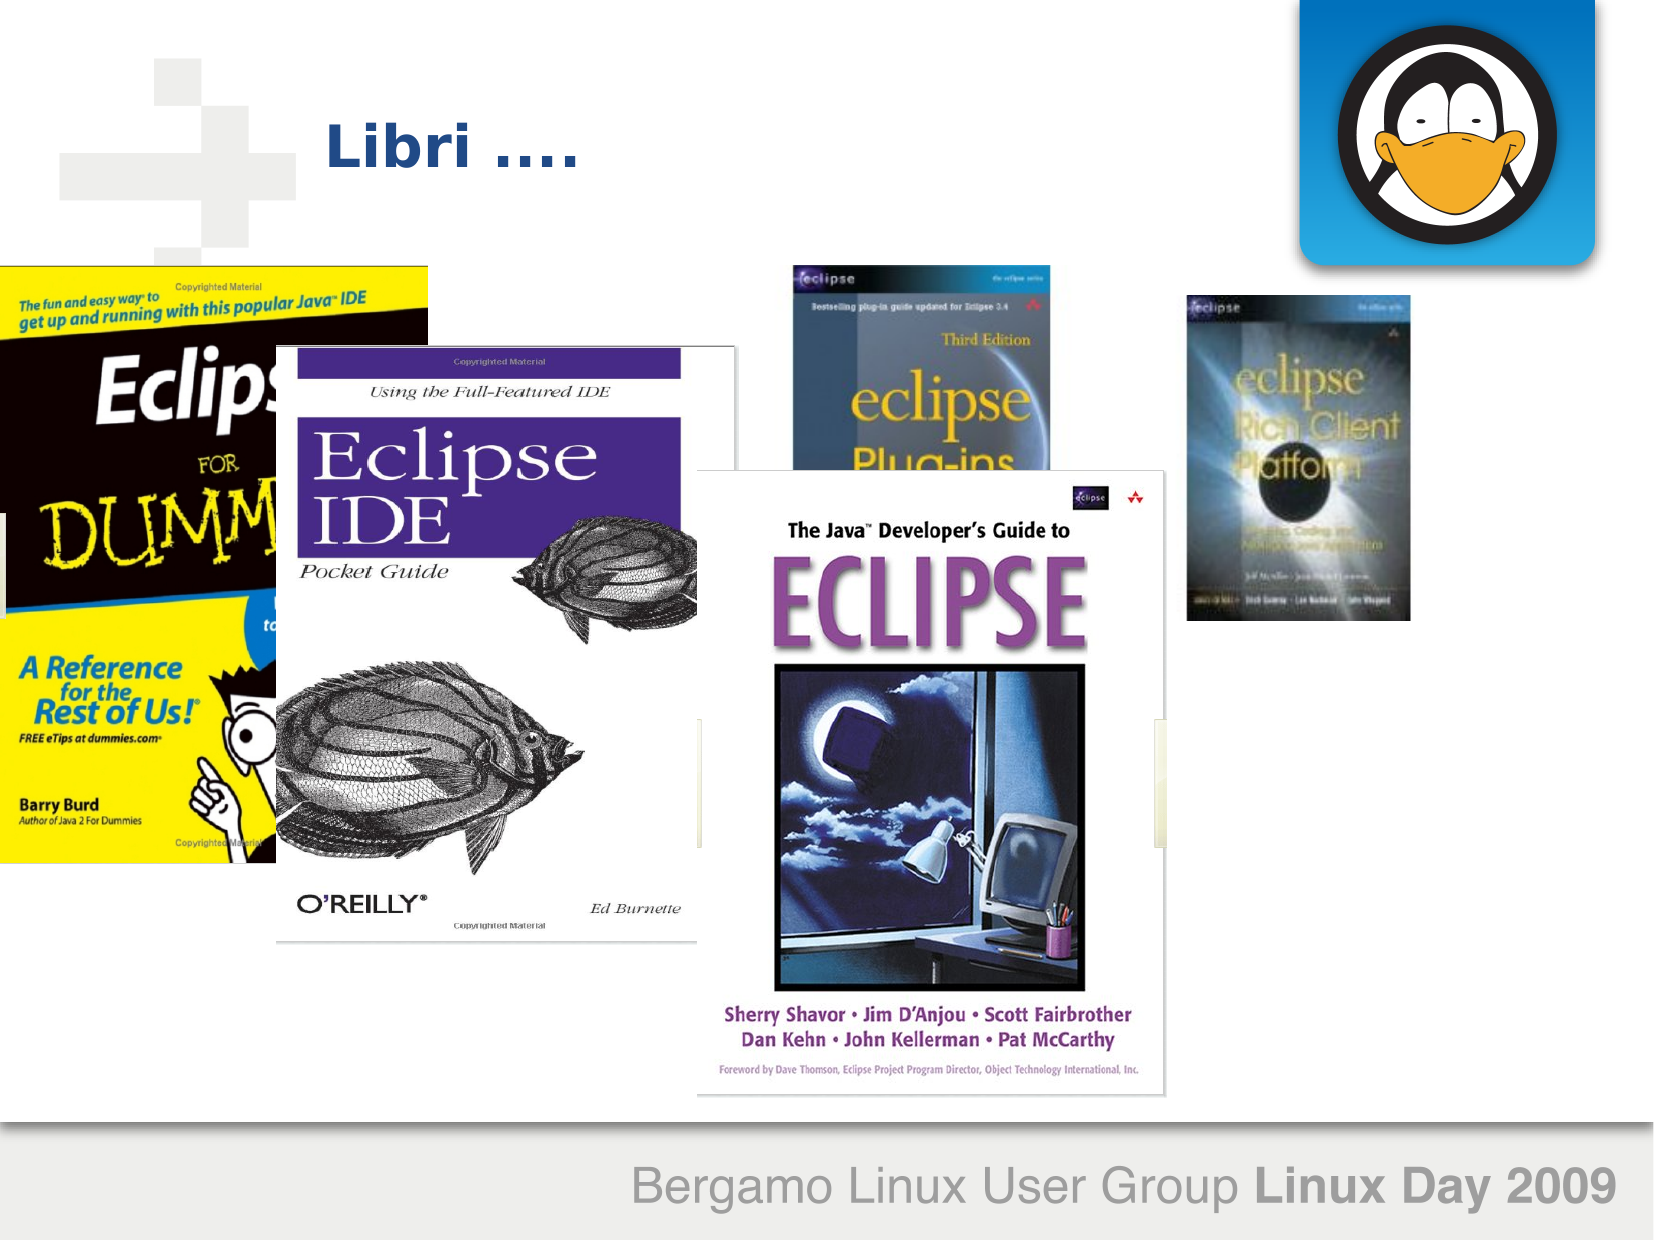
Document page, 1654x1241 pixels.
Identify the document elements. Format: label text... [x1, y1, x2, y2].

title Libri .... [324, 66, 1247, 229]
picture [0, 0, 1654, 1240]
